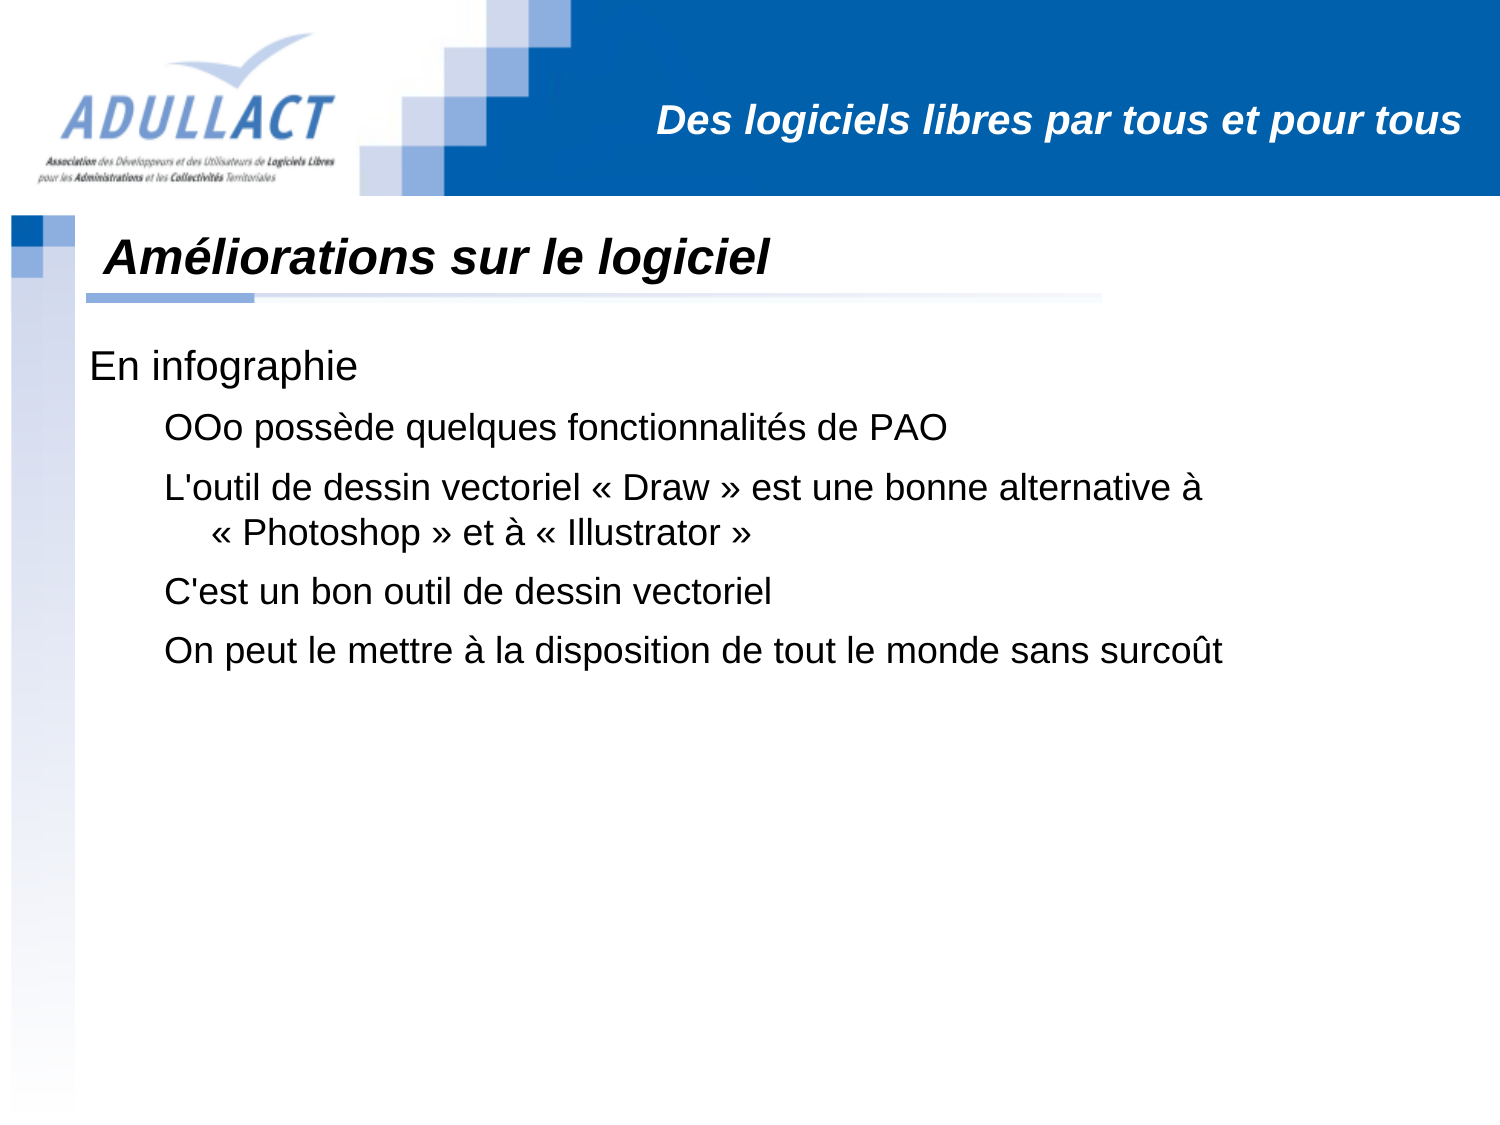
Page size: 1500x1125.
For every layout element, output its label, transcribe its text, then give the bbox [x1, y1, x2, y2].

title Améliorations sur le logiciel [88, 219, 1459, 292]
list En infographie OOo possède quelques fonctionnalités de PAO L'outil de dessin vectoriel « Draw » est une bonne alternative à « Photoshop » et à « Illustrator » C'est un bon outil de dessin vectoriel On peut le mettre à la disposition de tout le monde sans surcoût [89, 339, 1448, 1037]
picture [31, 29, 346, 189]
picture [86, 293, 1102, 303]
picture [356, 0, 1500, 196]
picture [10, 214, 75, 1113]
